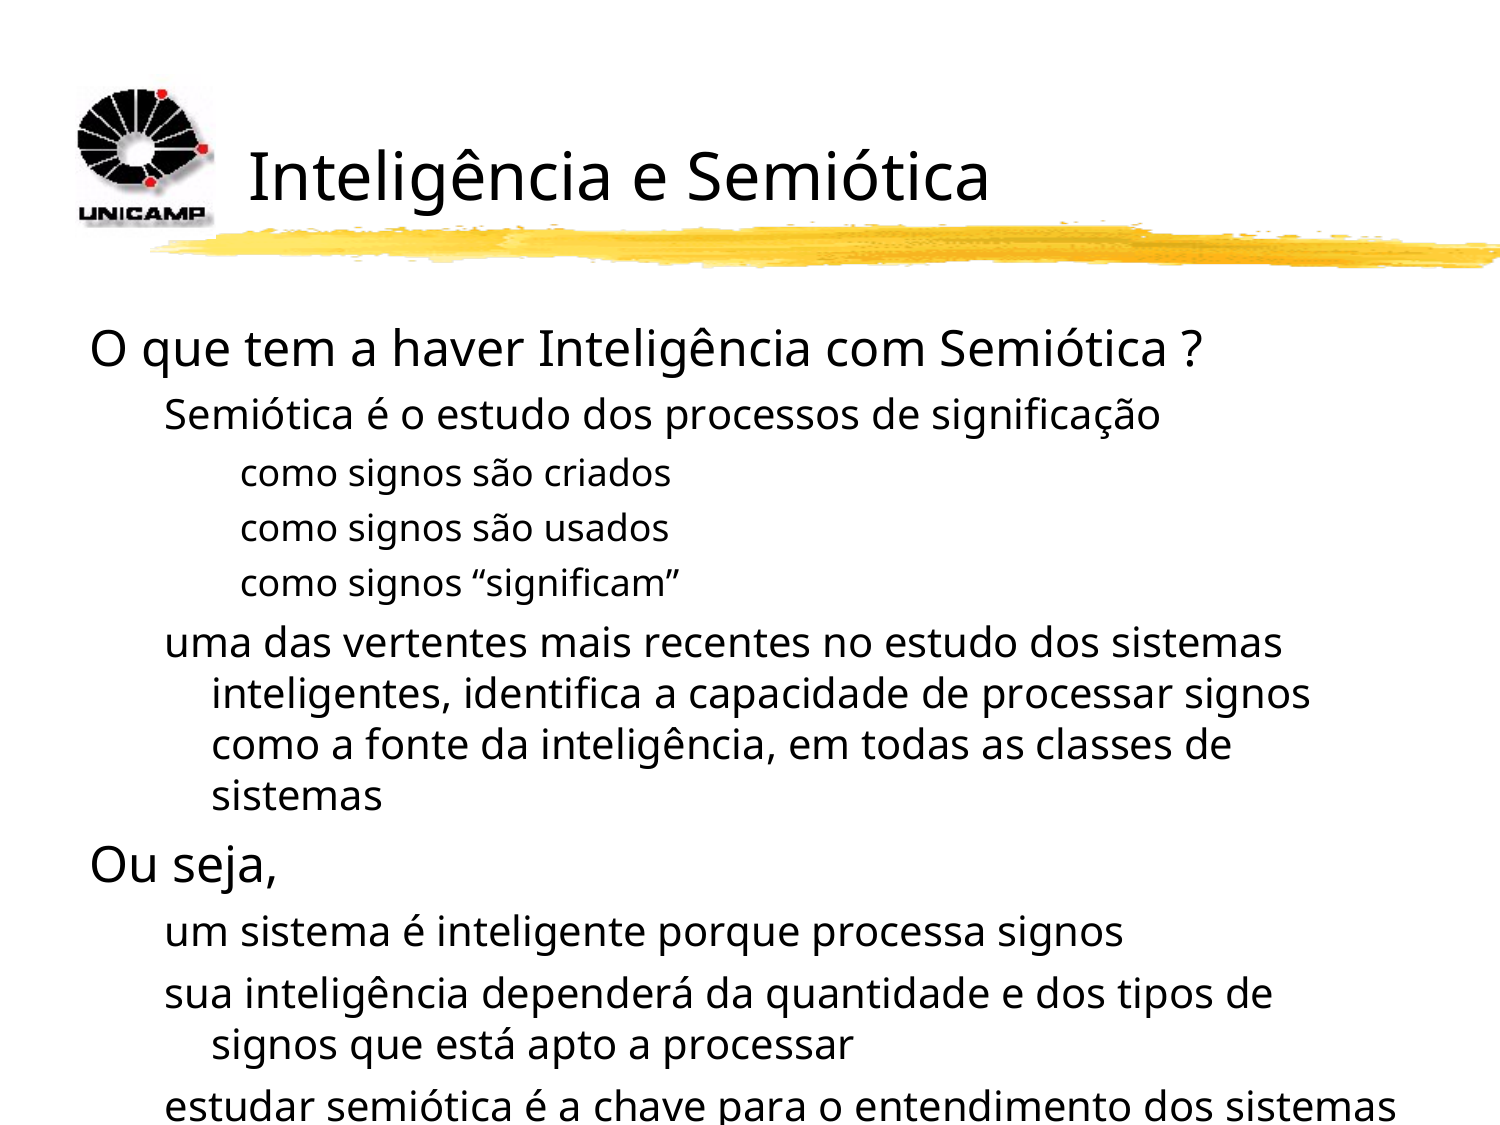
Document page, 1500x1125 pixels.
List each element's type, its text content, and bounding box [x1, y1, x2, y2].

title Inteligência e Semiótica [233, 37, 1434, 225]
list O que tem a haver Inteligência com Semiótica ? Semiótica é o estudo dos processos de significação como signos são criados como signos são usados como signos “significam” uma das vertentes mais recentes no estudo dos sistemas inteligentes, identifica a capacidade de processar signos como a fonte da inteligência, em todas as classes de sistemas Ou seja, um sistema é inteligente porque processa signos sua inteligência dependerá da quantidade e dos tipos de signos que está apto a processar estudar semiótica é a chave para o entendimento dos sistemas inteligentes, e a criação de sistemas que sejam mais inteligentes [74, 309, 1417, 1055]
picture [75, 74, 1500, 279]
